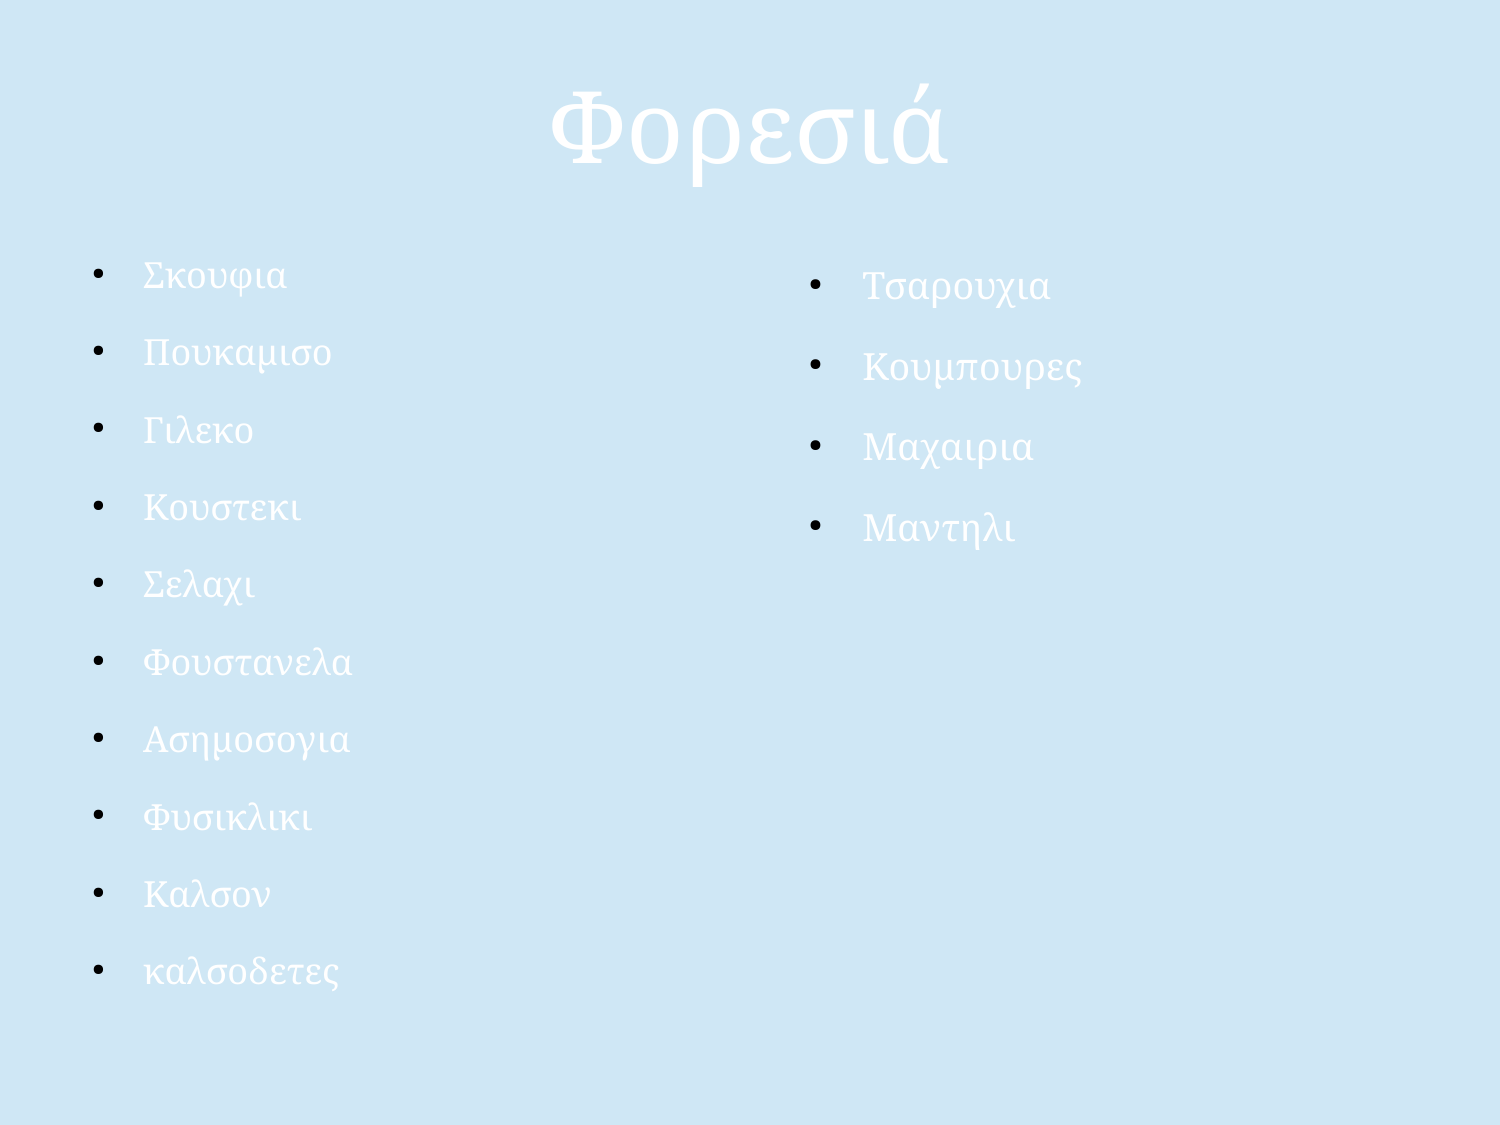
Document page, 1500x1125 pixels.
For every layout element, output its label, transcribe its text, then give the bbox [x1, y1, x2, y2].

title Φορεσιά [75, 24, 1425, 225]
list Σκουφια Πουκαμισο Γιλεκο Κουστεκι Σελαχι Φουστανελα Ασημοσογια Φυσικλικι Καλσον καλσοδετες [75, 249, 650, 1000]
list Τσαρουχια Κουμπουρες Μαχαιρια Μαντηλι [791, 259, 1258, 1010]
